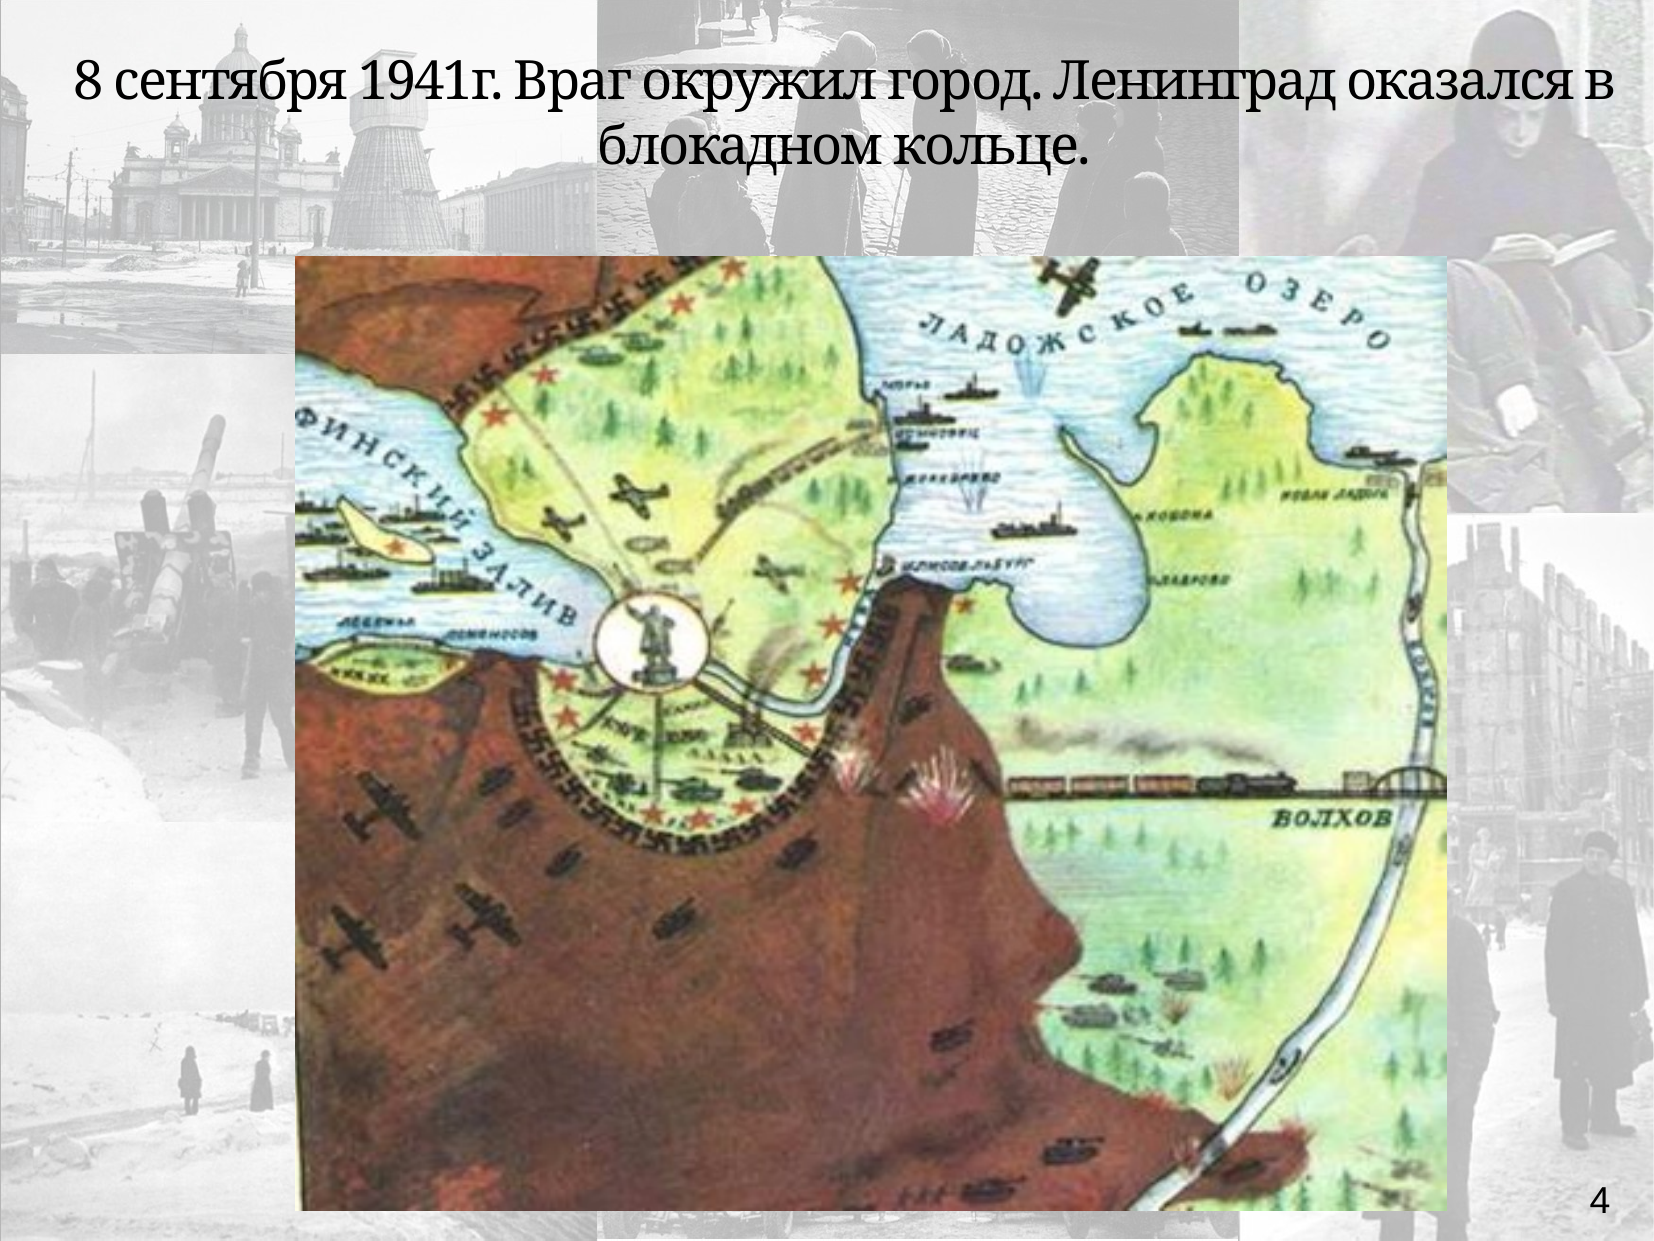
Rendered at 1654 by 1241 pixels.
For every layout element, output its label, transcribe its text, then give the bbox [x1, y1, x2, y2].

text_box <номер> [1033, 1169, 1625, 1241]
text_box 8 сентября 1941г. Враг окружил город. Ленинград оказался в блокадном кольце. [29, 37, 1654, 237]
picture [0, 0, 1654, 1241]
